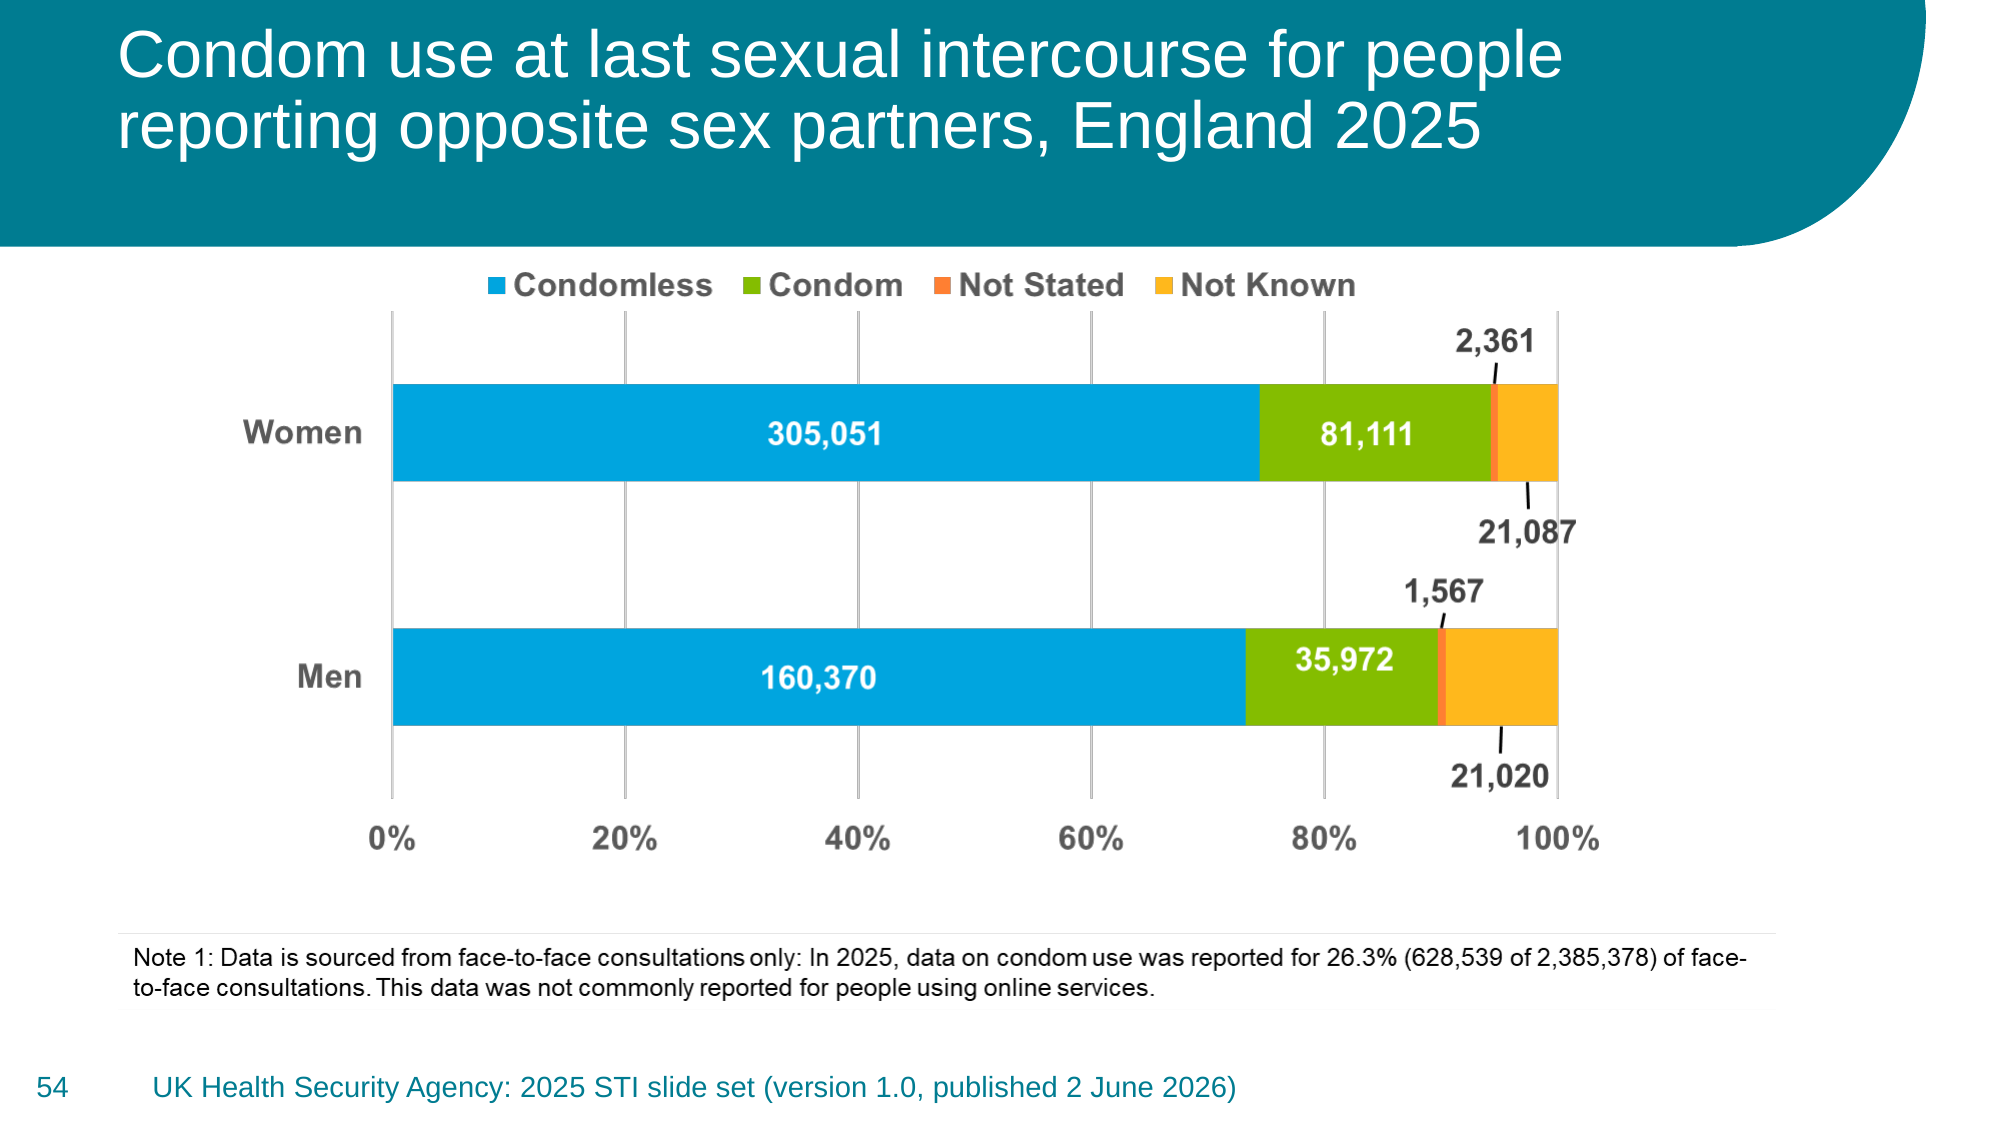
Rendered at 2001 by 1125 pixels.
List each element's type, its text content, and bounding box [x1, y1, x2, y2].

text_box [21, 1056, 120, 1117]
text_box UK Health Security Agency: 2025 STI slide set (version 1.0, published 2 June 2026) [137, 1056, 1780, 1116]
picture [118, 258, 1776, 1016]
title Condom use at last sexual intercourse for people reporting opposite sex partners, England 2025 [102, 11, 1837, 172]
